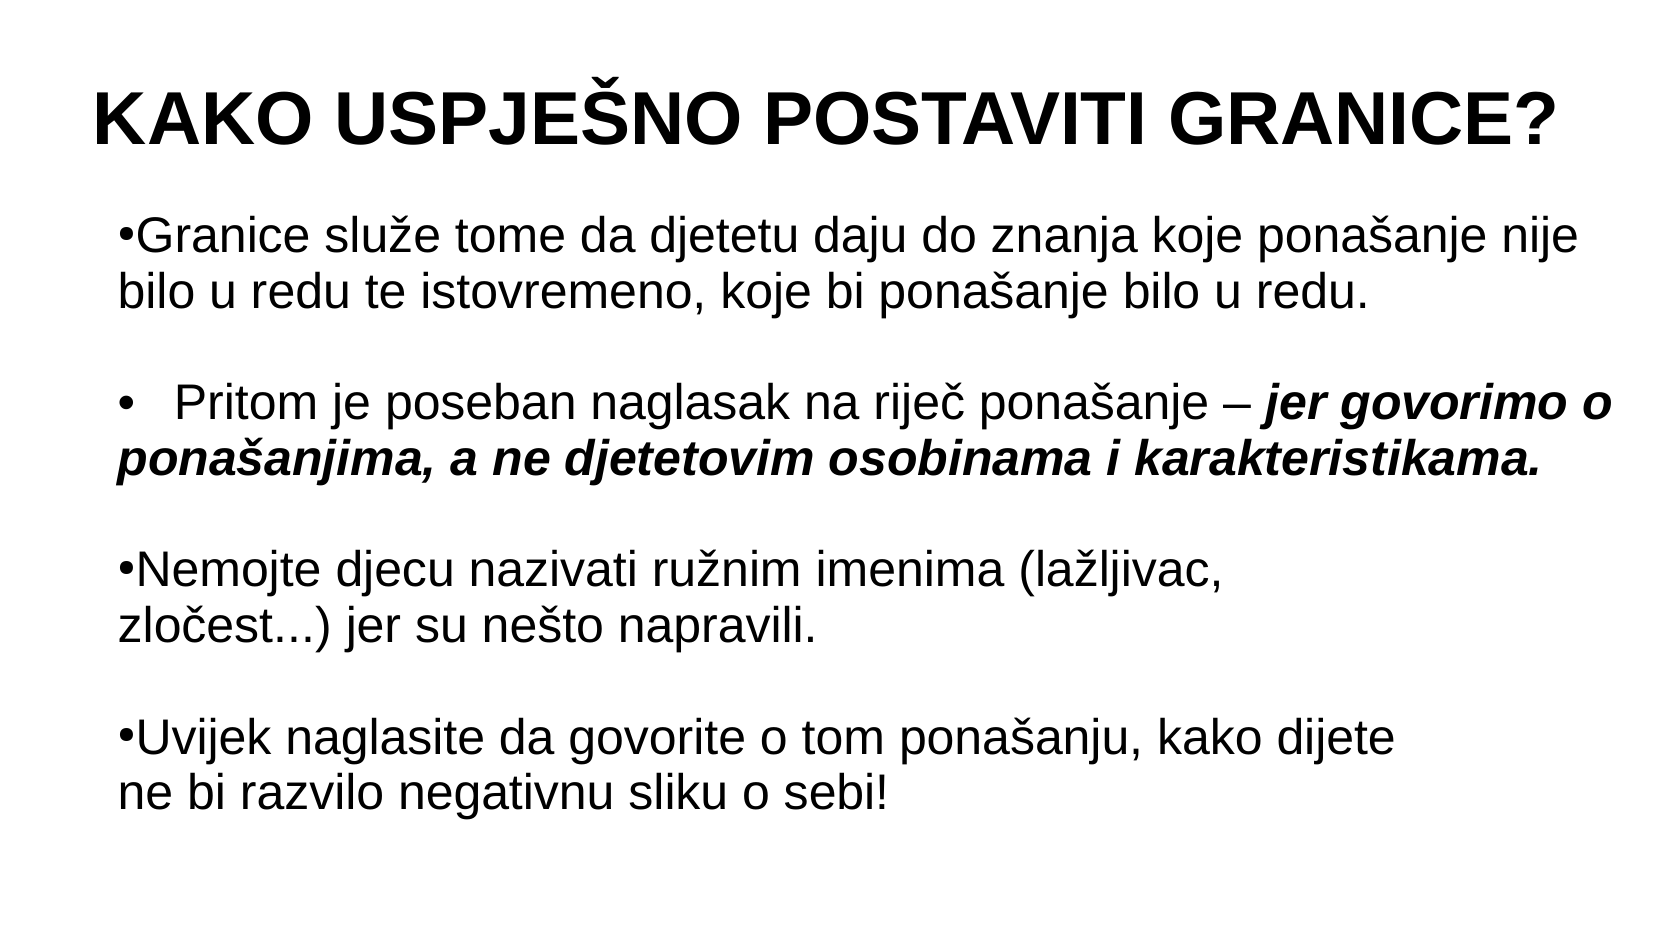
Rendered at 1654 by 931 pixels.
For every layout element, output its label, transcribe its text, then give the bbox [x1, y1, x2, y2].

title KAKO USPJEŠNO POSTAVITI GRANICE? [82, 69, 1571, 161]
text_box Granice služe tome da djetetu daju do znanja koje ponašanje nije bilo u redu te istovremeno, koje bi ponašanje bilo u redu. Pritom je poseban naglasak na riječ ponašanje – jer govorimo o ponašanjima, a ne djetetovim osobinama i karakteristikama. Nemojte djecu nazivati ružnim imenima (lažljivac, zločest...) jer su nešto napravili. Uvijek naglasite da govorite o tom ponašanju, kako dijete ne bi razvilo negativnu sliku o sebi! [102, 199, 1654, 931]
